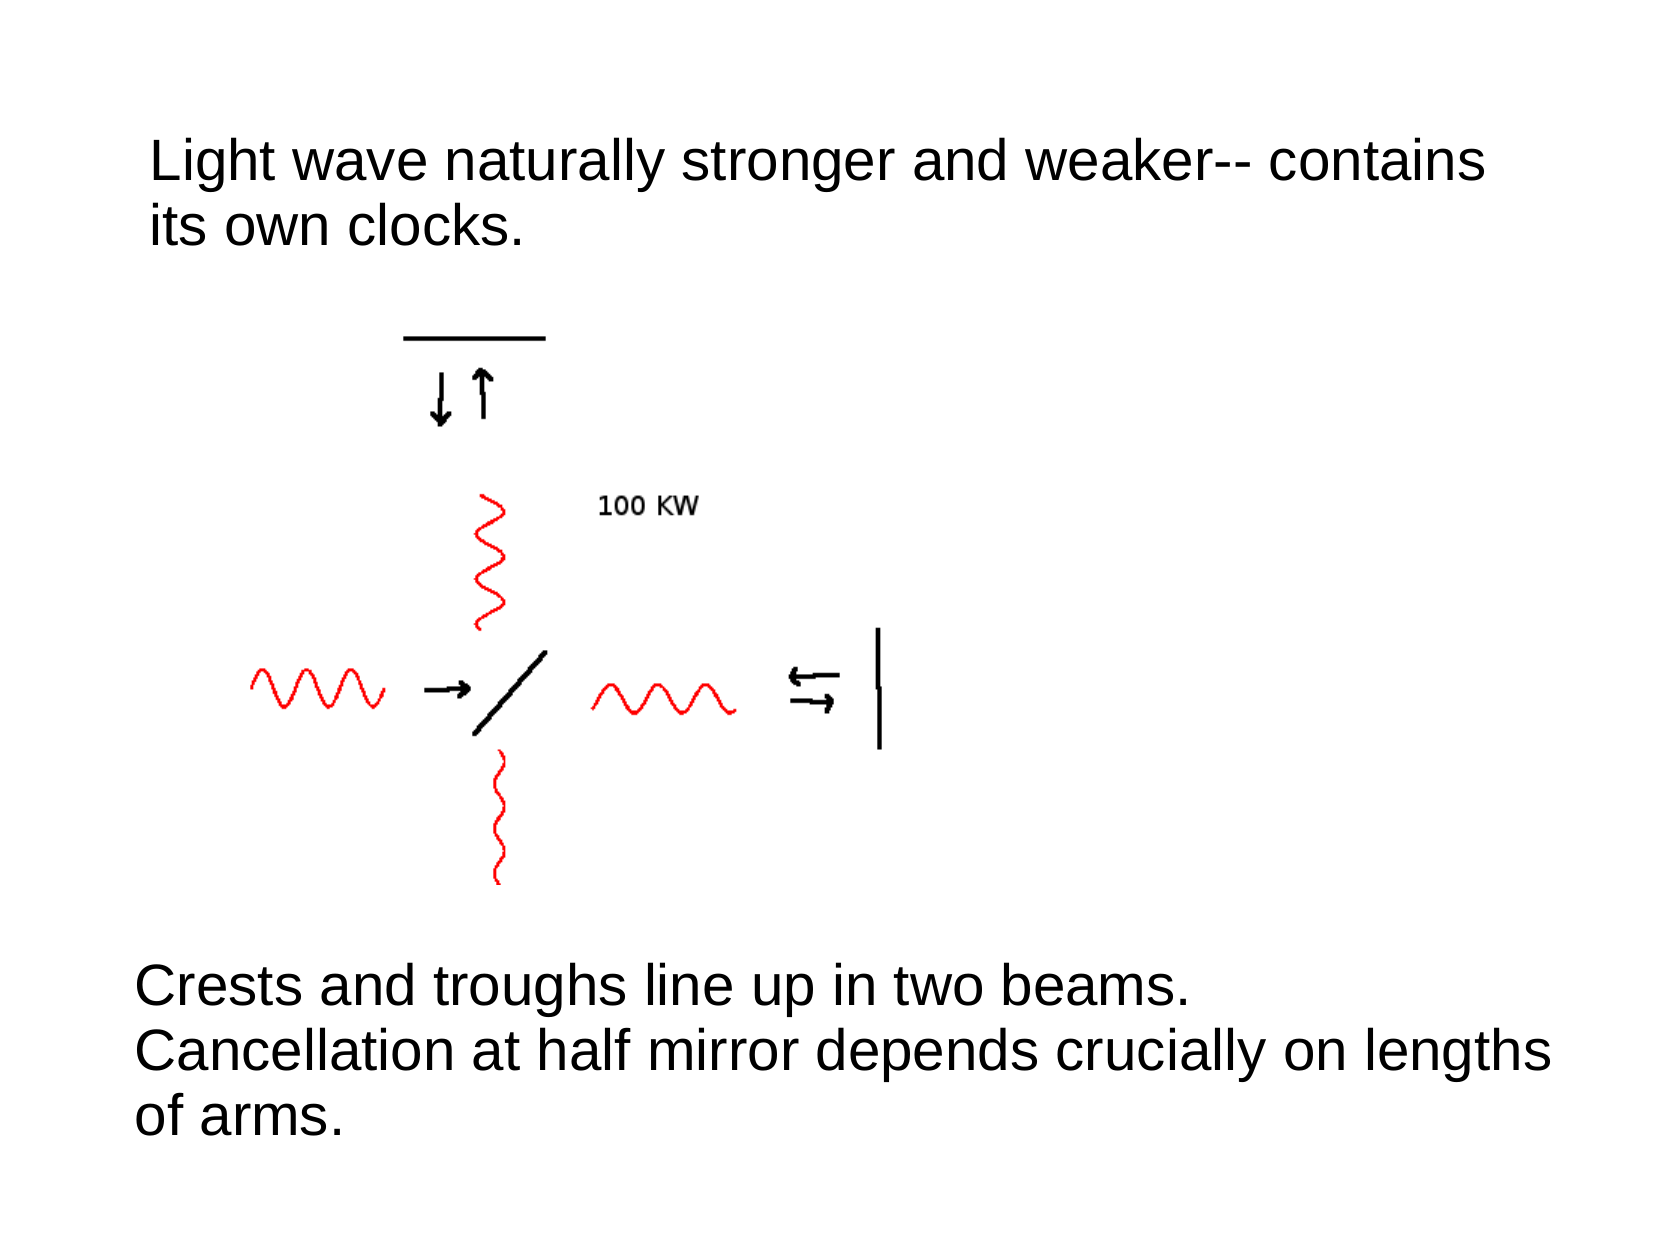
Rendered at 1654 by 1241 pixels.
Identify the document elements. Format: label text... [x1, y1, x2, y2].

text_box Light wave naturally stronger and weaker-- contains its own clocks. [135, 120, 1504, 265]
text_box Crests and troughs line up in two beams. Cancellation at half mirror depends crucially on lengths of arms. [120, 945, 1570, 1155]
picture [180, 284, 1080, 885]
